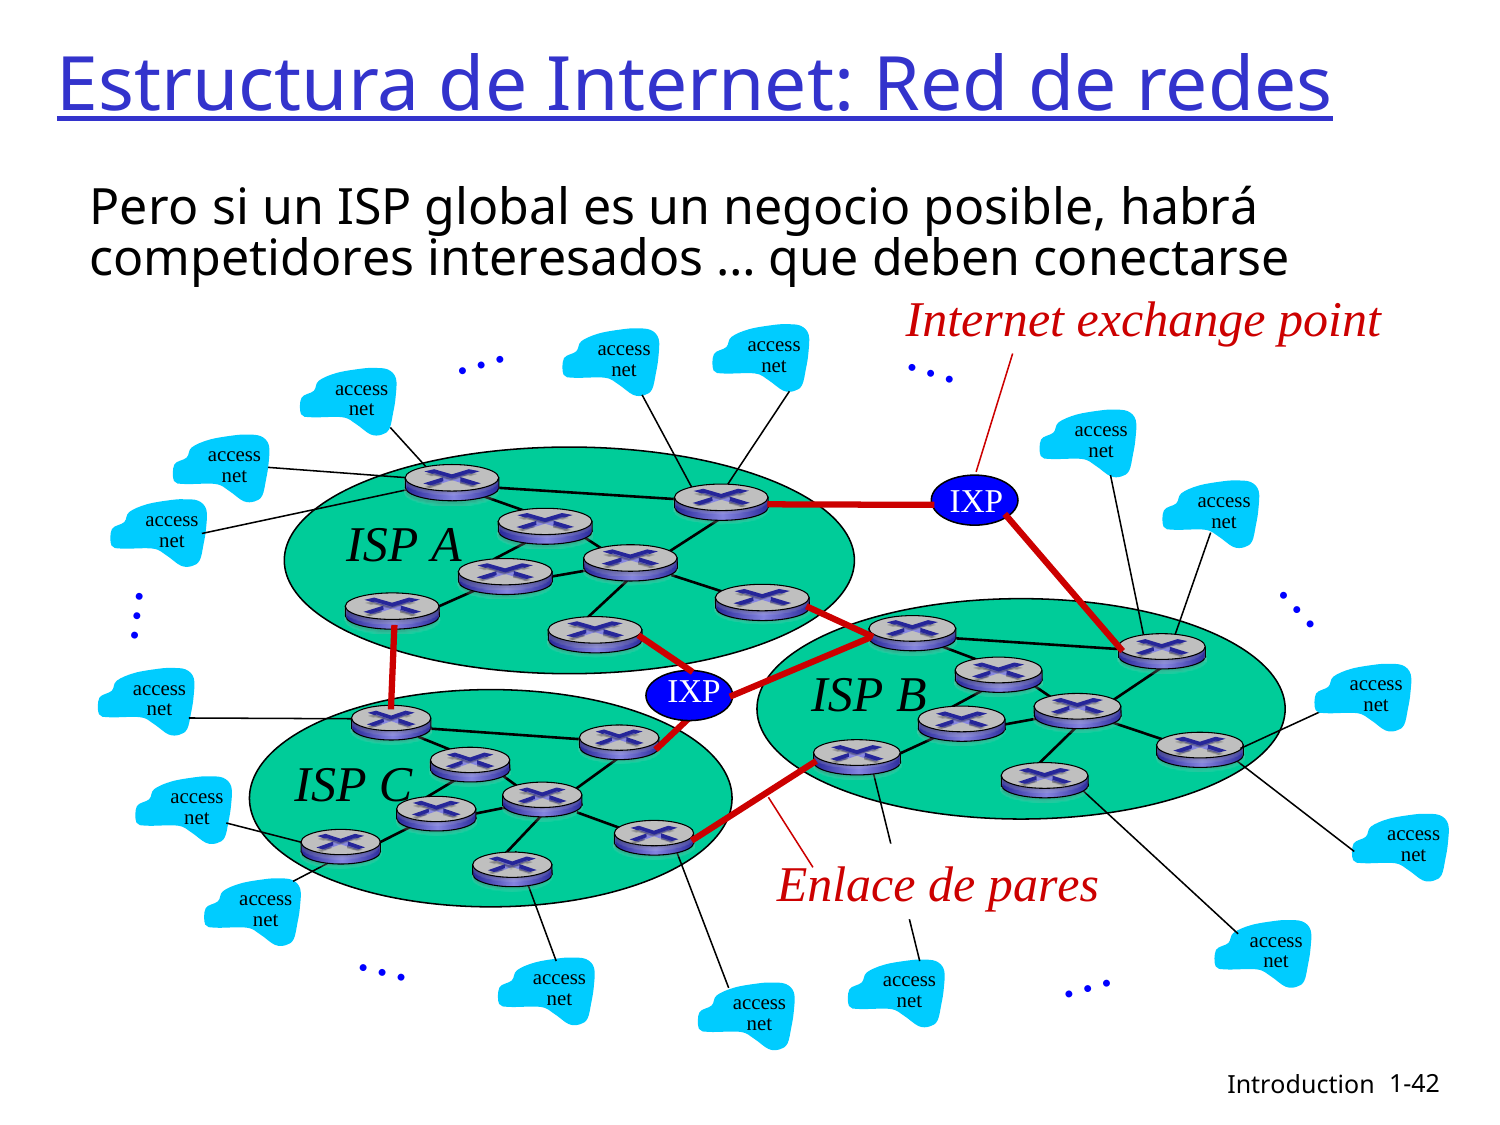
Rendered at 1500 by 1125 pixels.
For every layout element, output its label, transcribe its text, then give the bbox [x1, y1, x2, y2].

text_box [1001, 762, 1088, 802]
text_box IXP [934, 471, 1019, 527]
text_box access net [575, 331, 666, 389]
text_box [1376, 724, 1405, 732]
text_box [614, 821, 694, 859]
text_box [716, 585, 809, 623]
text_box access net [185, 437, 276, 495]
text_box [110, 522, 123, 549]
text_box [918, 706, 1005, 745]
text_box … [69, 565, 165, 663]
text_box IXP [652, 661, 736, 717]
text_box … [882, 355, 983, 409]
text_box access net [312, 370, 403, 428]
text_box [1351, 837, 1365, 864]
text_box [204, 901, 217, 928]
text_box [498, 509, 592, 548]
text_box [497, 981, 510, 1007]
text_box [97, 691, 110, 718]
text_box [585, 545, 676, 584]
text_box [346, 593, 439, 633]
text_box Enlace de pares [762, 843, 1115, 920]
text_box [171, 559, 201, 567]
text_box [909, 1020, 938, 1028]
text_box [1413, 874, 1442, 882]
text_box [955, 658, 1042, 696]
text_box [431, 748, 509, 786]
text_box [1314, 687, 1327, 714]
text_box access net [710, 985, 801, 1043]
text_box … [420, 292, 530, 400]
text_box ISP B [778, 653, 823, 672]
text_box 1-<number> [1365, 1060, 1477, 1106]
text_box access net [1052, 412, 1143, 470]
text_box [266, 939, 294, 946]
text_box [473, 852, 551, 891]
text_box [1035, 694, 1121, 732]
text_box [172, 458, 185, 485]
text_box [712, 347, 725, 374]
text_box [1119, 634, 1206, 673]
text_box [697, 1006, 710, 1032]
text_box ISP C [262, 743, 428, 820]
text_box access net [1365, 816, 1456, 874]
text_box [624, 389, 653, 397]
text_box [397, 796, 476, 835]
text_box Internet exchange point [890, 279, 1409, 355]
title Estructura de Internet: Red de redes [41, 27, 1472, 134]
text_box [301, 830, 380, 868]
text_box access net [148, 779, 239, 837]
text_box access net [860, 962, 951, 1020]
text_box [504, 783, 581, 821]
text_box ISP B [778, 653, 942, 729]
text_box [645, 682, 652, 709]
text_box [234, 495, 263, 503]
text_box [1157, 733, 1244, 771]
text_box access net [123, 501, 214, 559]
text_box access net [217, 881, 307, 939]
text_box [1162, 504, 1175, 530]
text_box access net [510, 960, 601, 1018]
text_box … [323, 940, 431, 1045]
text_box access net [1327, 666, 1418, 724]
text_box access net [725, 326, 816, 384]
text_box [1275, 980, 1305, 988]
text_box [847, 983, 860, 1010]
text_box [405, 465, 498, 503]
text_box [159, 728, 188, 736]
text_box [299, 391, 312, 418]
text_box [1101, 470, 1130, 478]
text_box [869, 616, 956, 653]
text_box [549, 616, 642, 656]
text_box ISP A [313, 503, 336, 508]
text_box [197, 837, 225, 844]
text_box [773, 384, 803, 392]
text_box [580, 725, 658, 763]
text_box [459, 558, 552, 598]
text_box [352, 706, 431, 743]
text_box [1214, 943, 1227, 970]
text_box Introduction [914, 1060, 1390, 1109]
text_box Pero si un ISP global es un negocio posible, habrá competidores interesados … que deben conectarse [75, 176, 1421, 287]
text_box [1039, 433, 1052, 460]
text_box [361, 428, 390, 436]
text_box access net [1227, 922, 1318, 980]
text_box [676, 485, 767, 523]
text_box access net [1175, 483, 1266, 541]
text_box [135, 799, 148, 826]
text_box [814, 740, 901, 779]
text_box [759, 1043, 788, 1051]
text_box … [1250, 534, 1374, 658]
text_box ISP A [313, 503, 477, 580]
text_box … [1039, 955, 1148, 1060]
text_box [667, 717, 712, 721]
text_box [559, 1018, 588, 1026]
text_box [1224, 541, 1253, 549]
text_box access net [110, 670, 201, 728]
text_box [562, 352, 575, 378]
